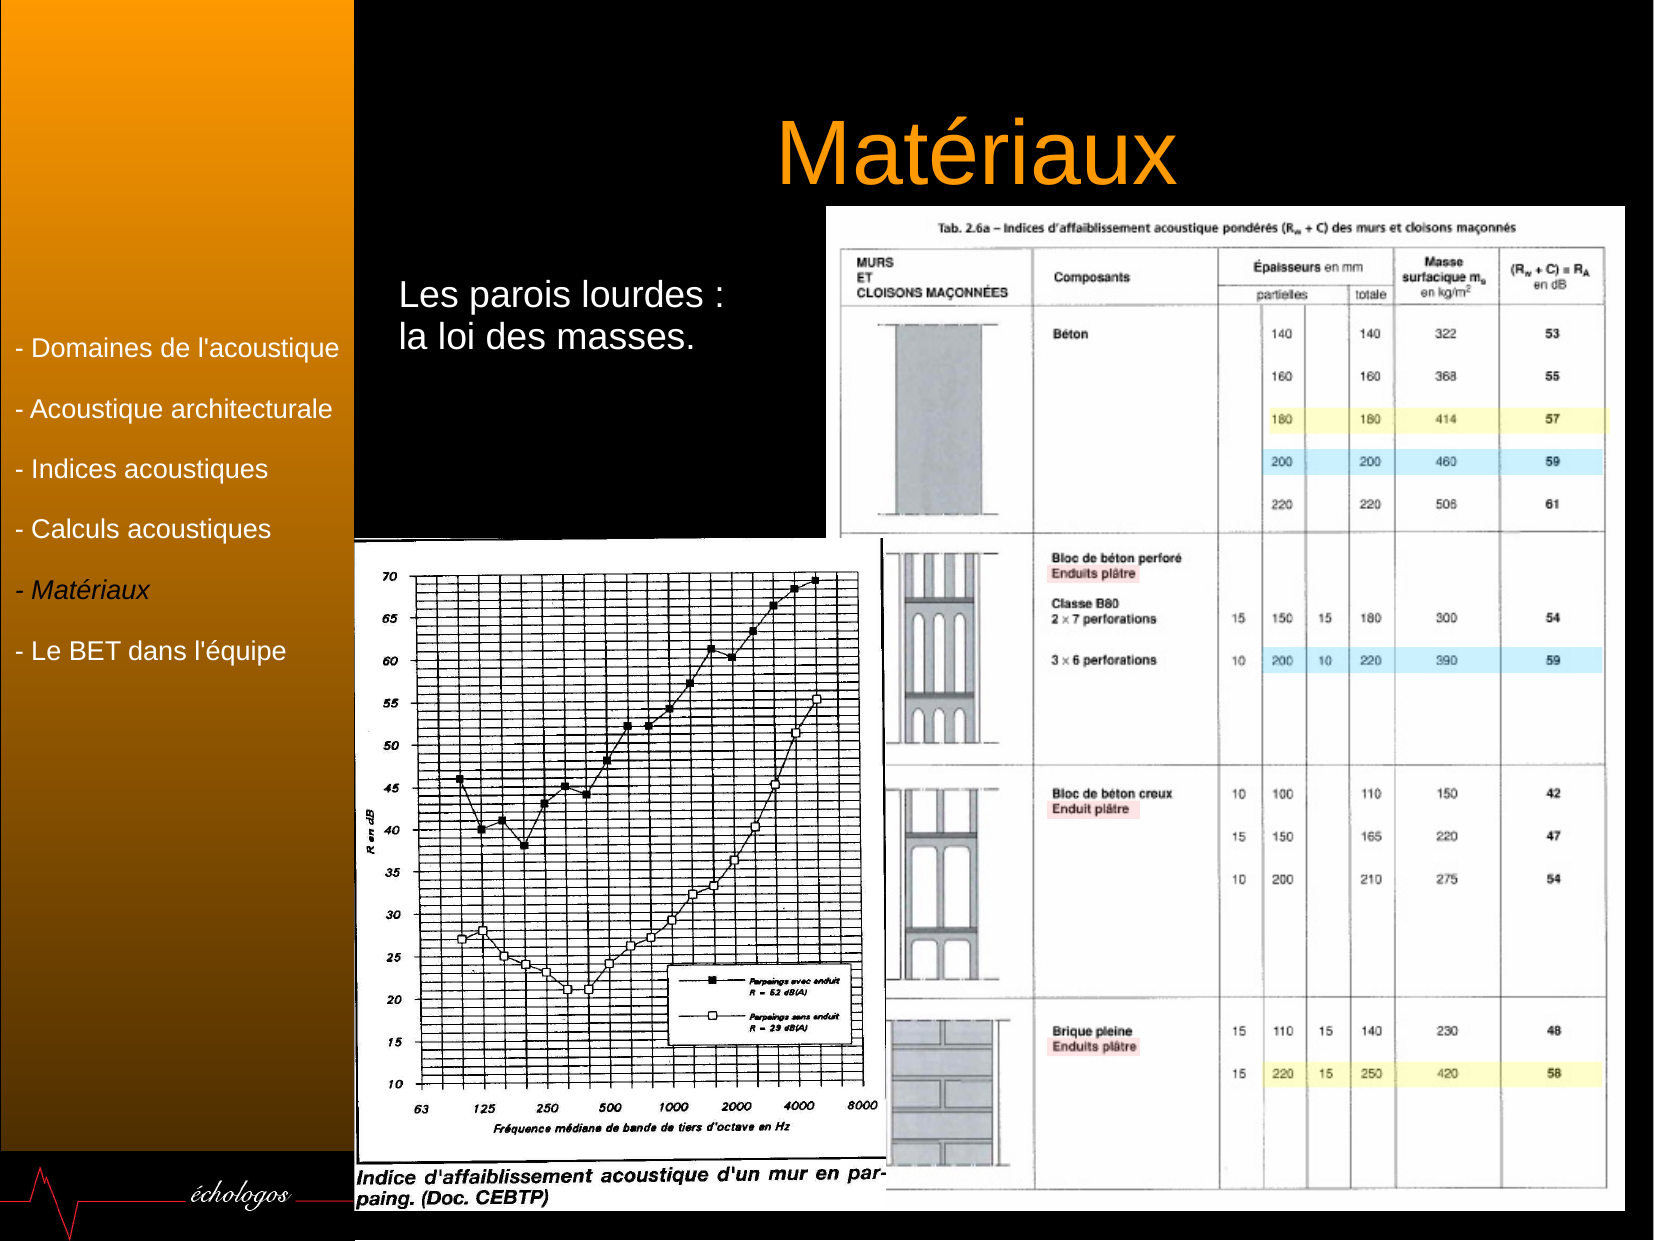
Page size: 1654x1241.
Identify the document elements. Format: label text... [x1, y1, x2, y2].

text_box Les parois lourdes : la loi des masses. [383, 265, 826, 443]
picture [0, 206, 1625, 1241]
text_box [1047, 564, 1140, 584]
text_box [1047, 800, 1140, 819]
text_box [1261, 647, 1603, 674]
text_box [1261, 1061, 1603, 1088]
text_box [1261, 449, 1603, 475]
text_box - Domaines de l'acoustique - Acoustique architecturale - Indices acoustiques - Calculs acoustiques - Matériaux - Le BET dans l'équipe [0, 325, 355, 755]
title Matériaux [383, 56, 1571, 250]
text_box [1047, 1037, 1140, 1057]
text_box [1269, 407, 1611, 434]
